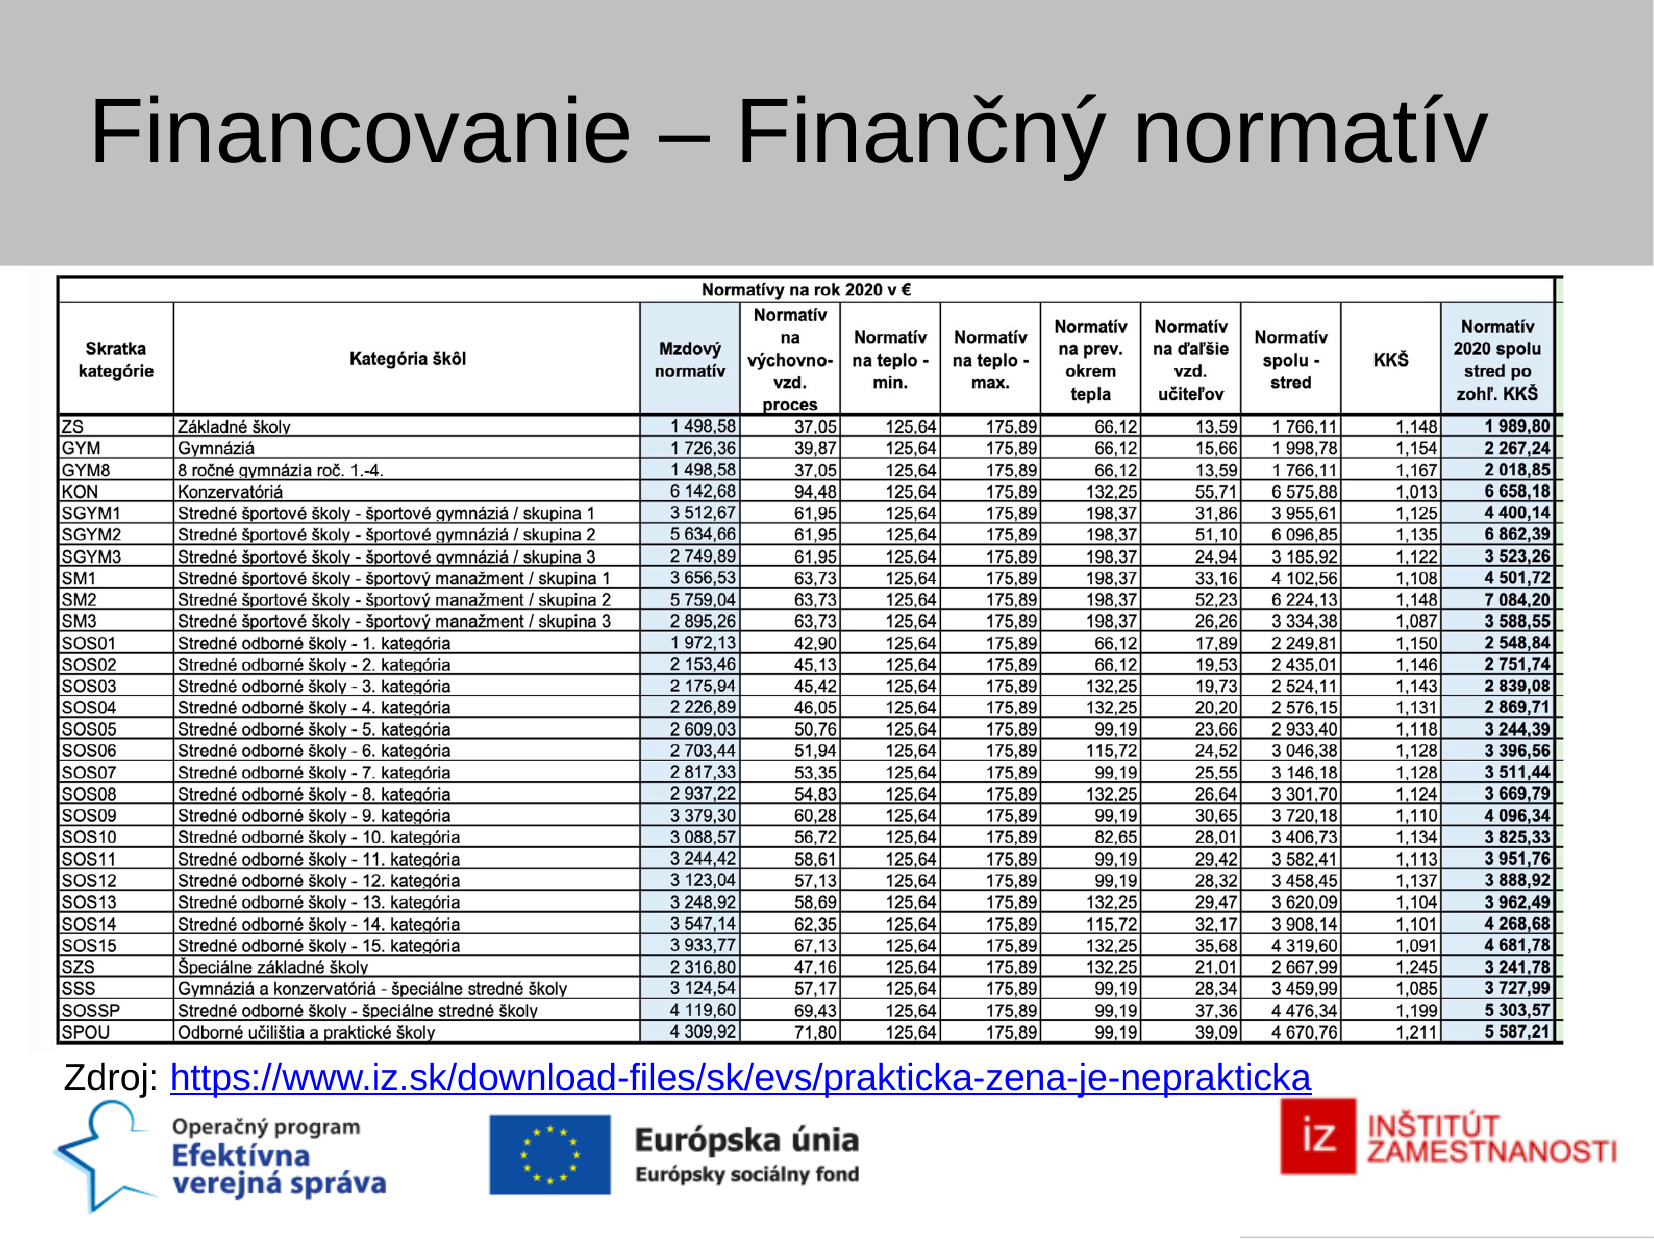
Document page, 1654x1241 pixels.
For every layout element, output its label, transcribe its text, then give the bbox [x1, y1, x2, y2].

text_box Zdroj: https://www.iz.sk/download-files/sk/evs/prakticka-zena-je-neprakticka [48, 1045, 1506, 1106]
text_box Financovanie – Finančný normatív [88, 29, 1565, 237]
picture [29, 1062, 886, 1240]
picture [28, 270, 1654, 1240]
